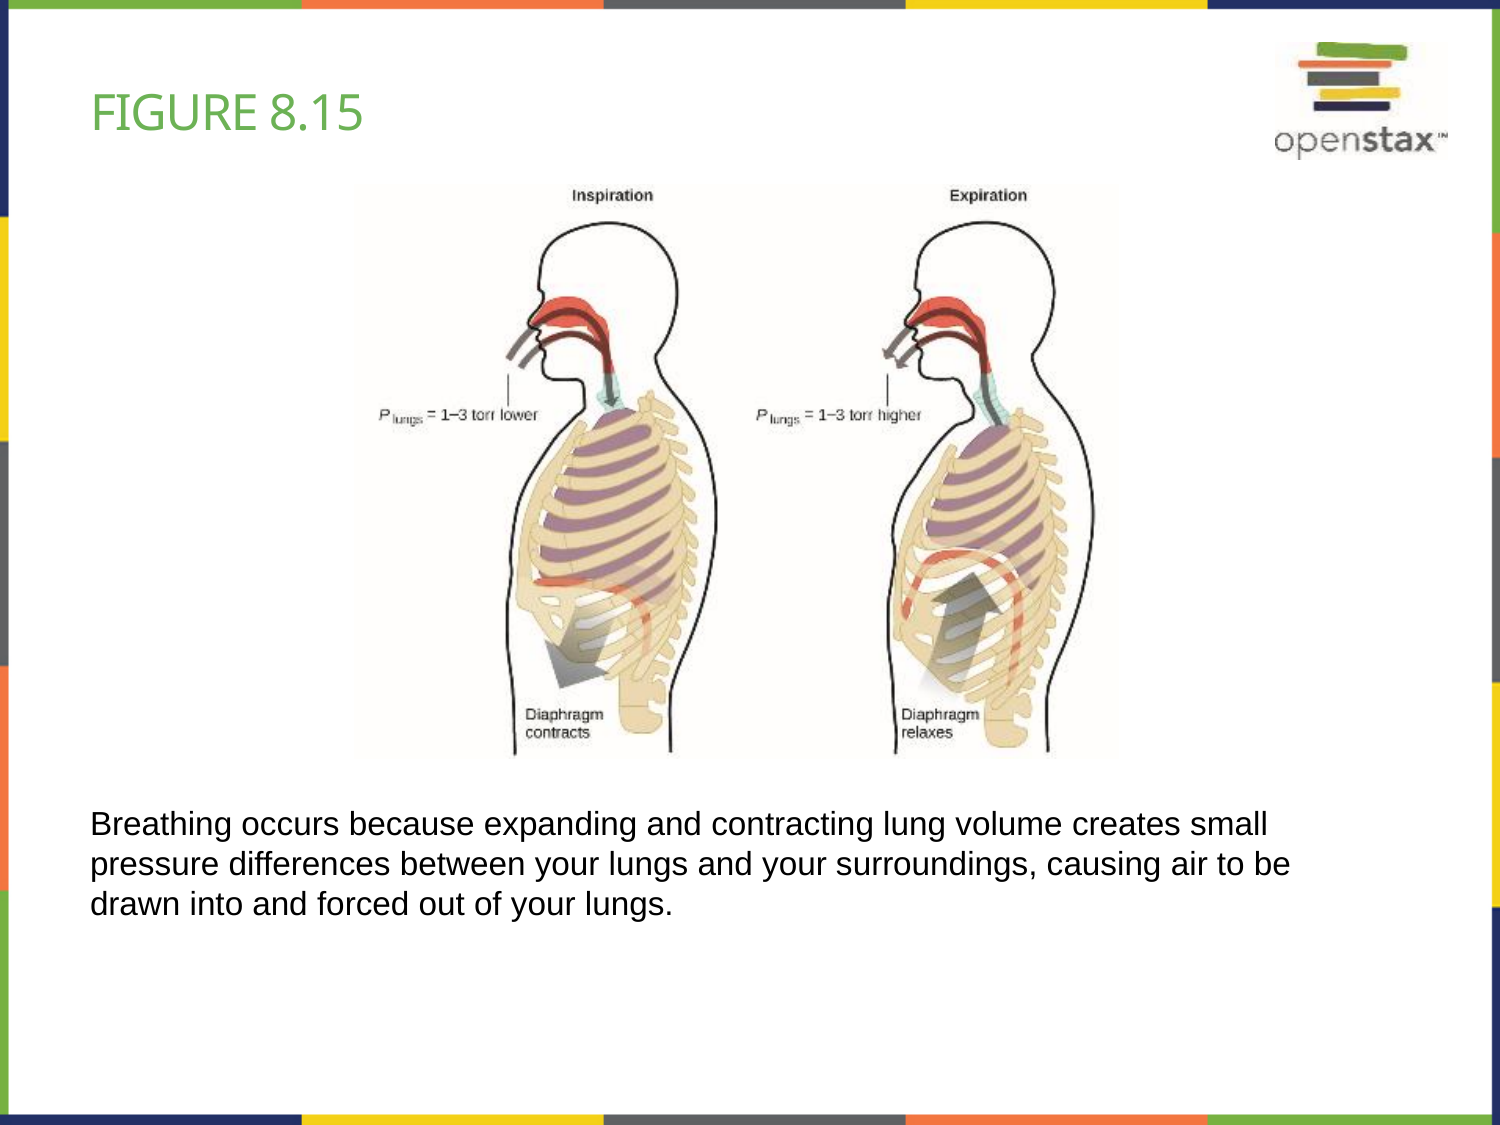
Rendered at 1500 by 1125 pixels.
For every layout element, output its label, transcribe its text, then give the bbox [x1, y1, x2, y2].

title Figure 8.15 [75, 39, 1398, 148]
picture [0, 0, 1500, 1125]
list Breathing occurs because expanding and contracting lung volume creates small pressure differences between your lungs and your surroundings, causing air to be drawn into and forced out of your lungs. [75, 794, 1398, 986]
